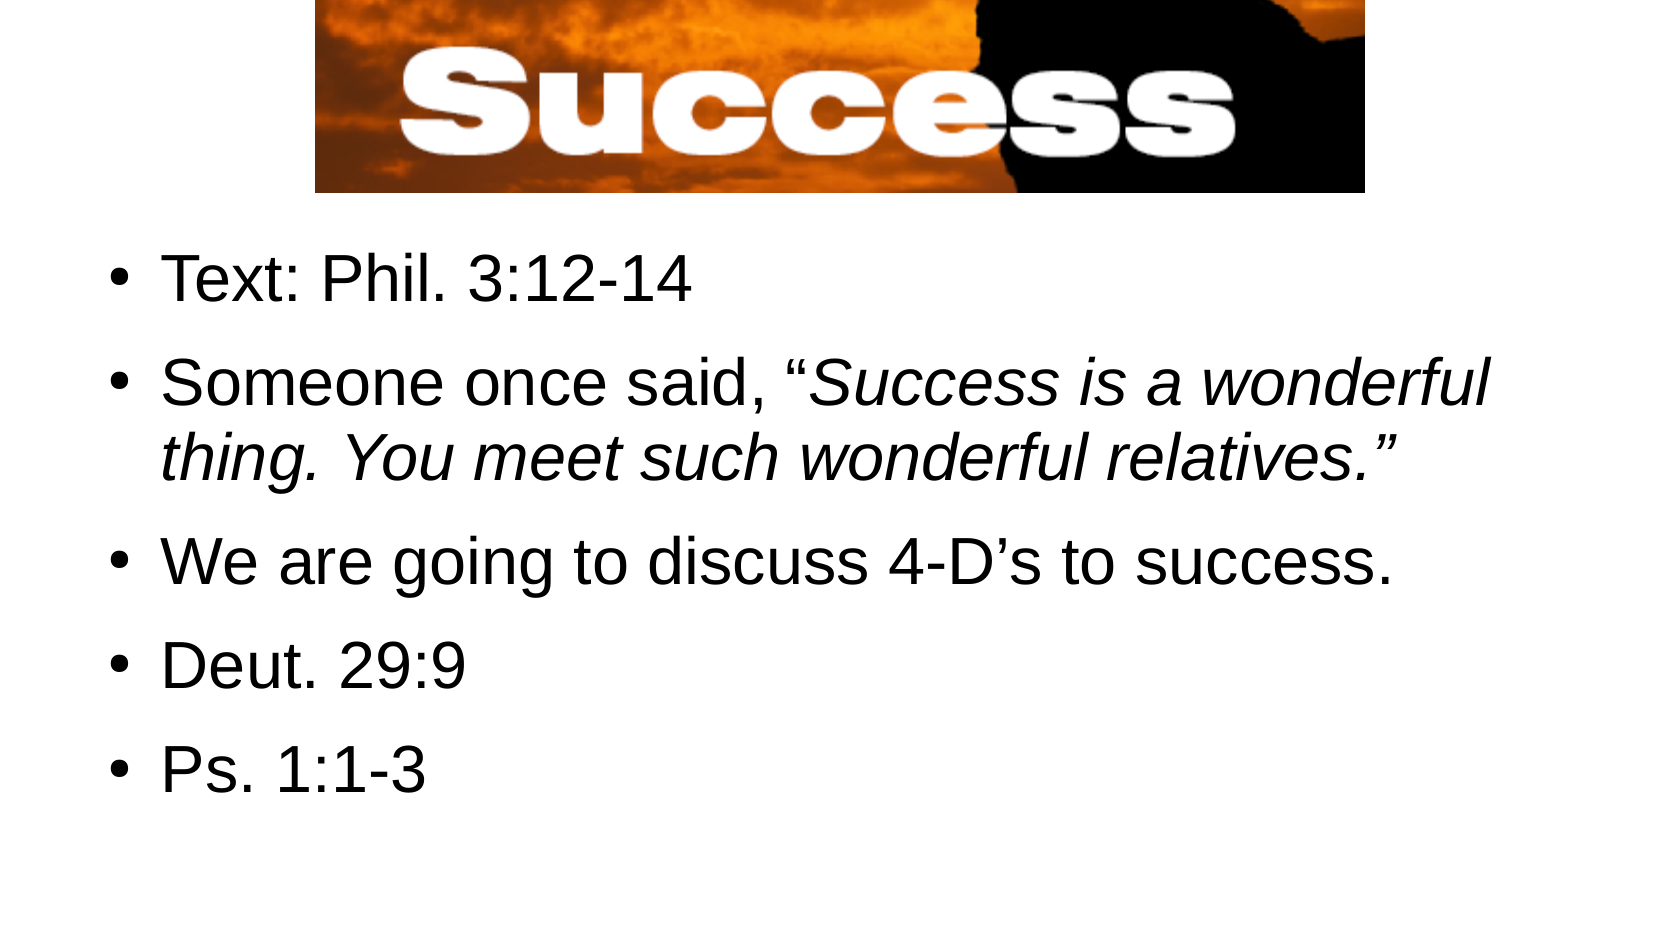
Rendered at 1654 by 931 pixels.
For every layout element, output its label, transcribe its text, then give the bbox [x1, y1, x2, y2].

picture [315, 0, 1366, 193]
list Text: Phil. 3:12-14 Someone once said, “Success is a wonderful thing. You meet such wonderful relatives.” We are going to discuss 4-D’s to success. Deut. 29:9 Ps. 1:1-3 [90, 240, 1579, 901]
